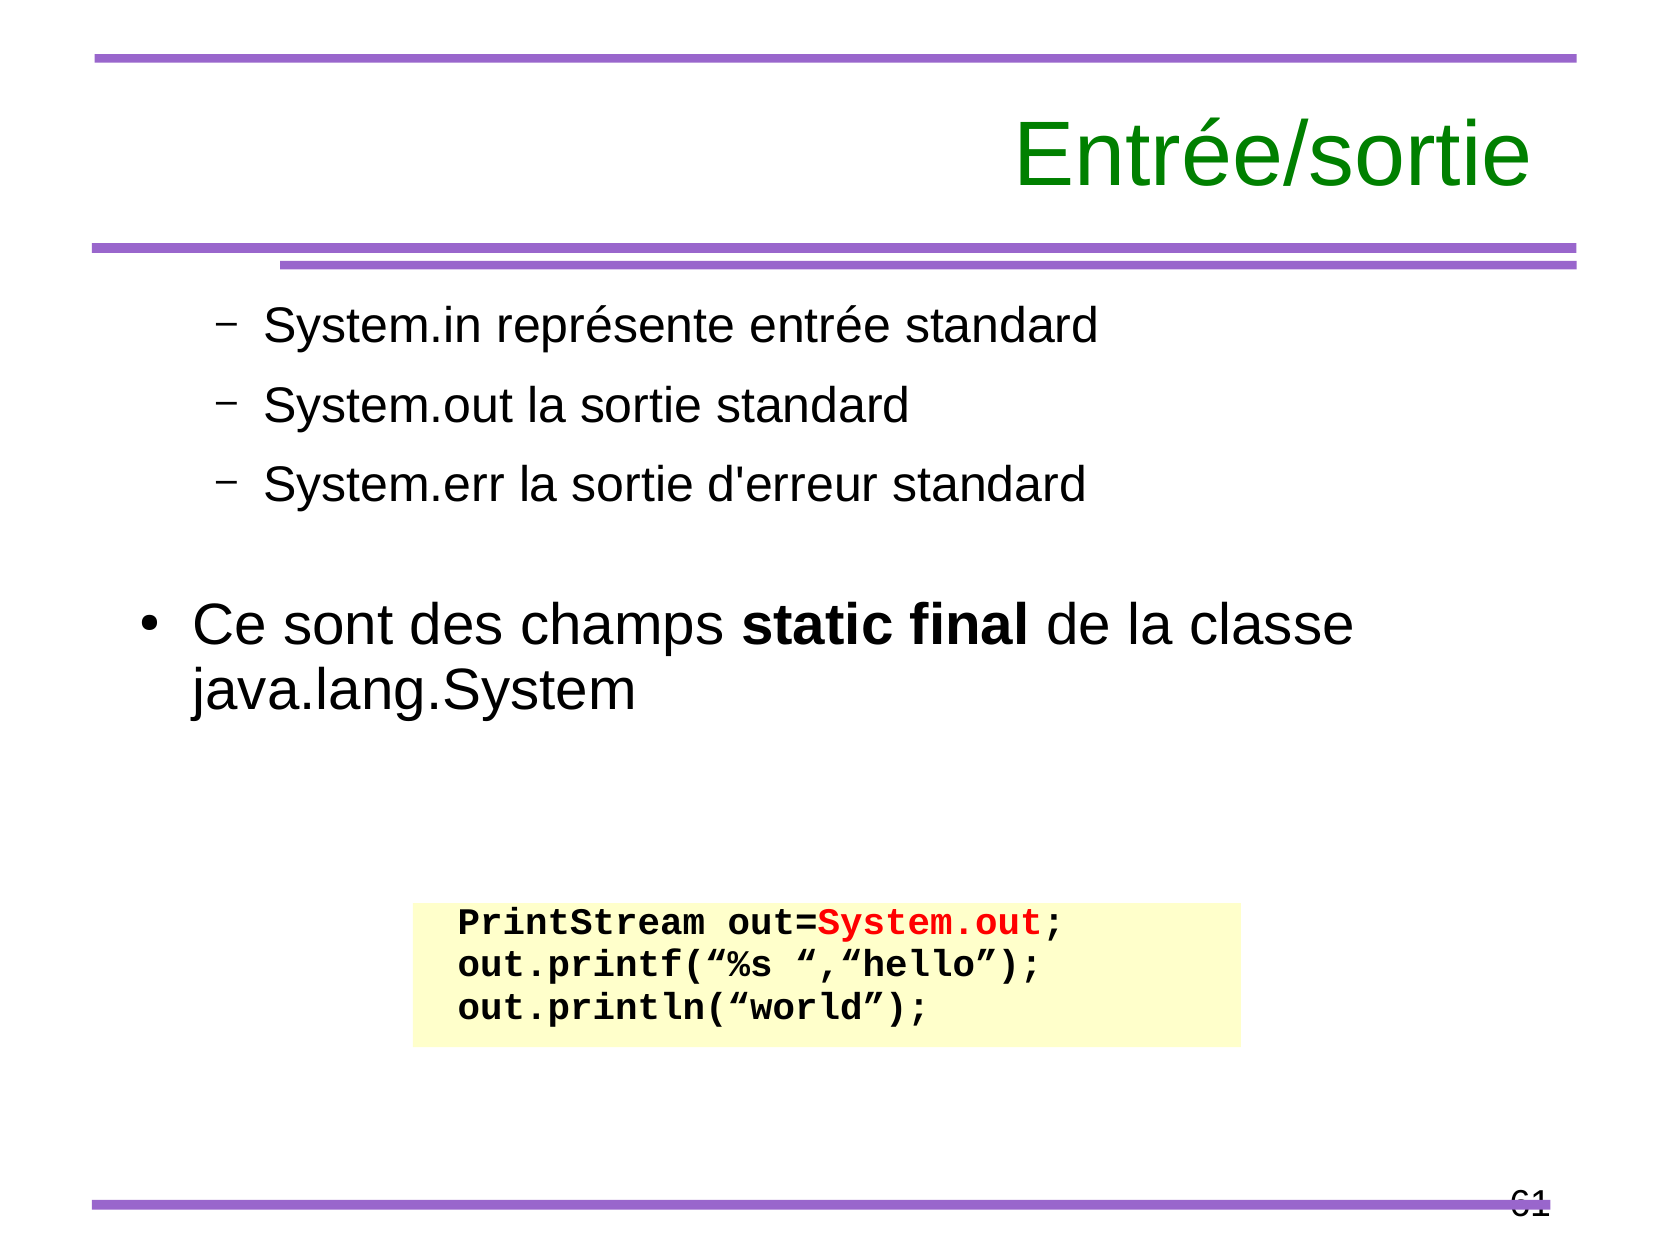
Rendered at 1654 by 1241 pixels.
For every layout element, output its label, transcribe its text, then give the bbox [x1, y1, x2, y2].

list System.in représente entrée standard System.out la sortie standard System.err la sortie d'erreur standard Ce sont des champs static final de la classe java.lang.System [121, 297, 1534, 1168]
title Entrée/sortie [121, 49, 1534, 257]
text_box PrintStream out=System.out; out.printf(“%s “,“hello”); out.println(“world”); [412, 903, 1241, 1048]
